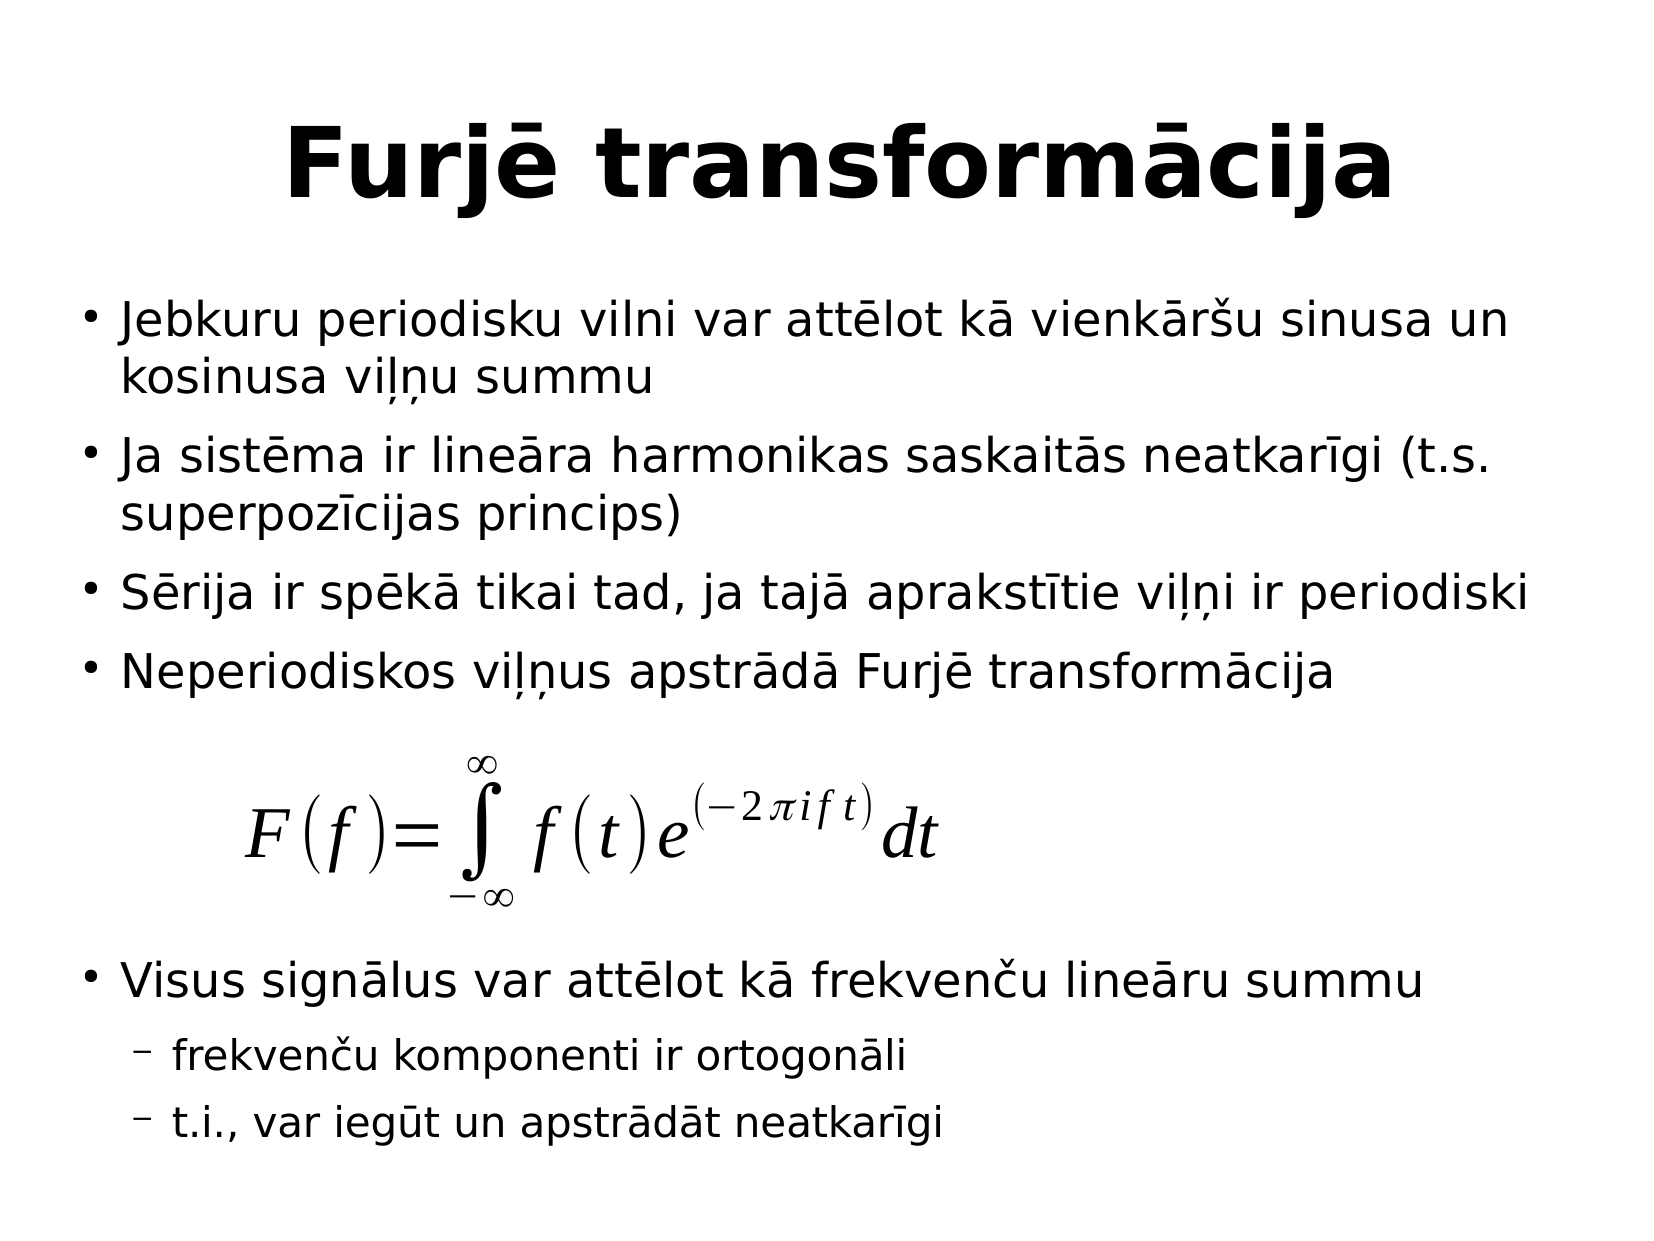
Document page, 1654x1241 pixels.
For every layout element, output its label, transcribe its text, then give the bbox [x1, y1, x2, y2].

title Furjē transformācija [55, 82, 1626, 235]
list Jebkuru periodisku vilni var attēlot kā vienkāršu sinusa un kosinusa viļņu summu Ja sistēma ir lineāra harmonikas saskaitās neatkarīgi (t.s. superpozīcijas princips) Sērija ir spēkā tikai tad, ja tajā aprakstītie viļņi ir periodiski Neperiodiskos viļņus apstrādā Furjē transformācija Visus signālus var attēlot kā frekvenču lineāru summu frekvenču komponenti ir ortogonāli t.i., var iegūt un apstrādāt neatkarīgi [55, 280, 1626, 1158]
chart [241, 754, 944, 910]
